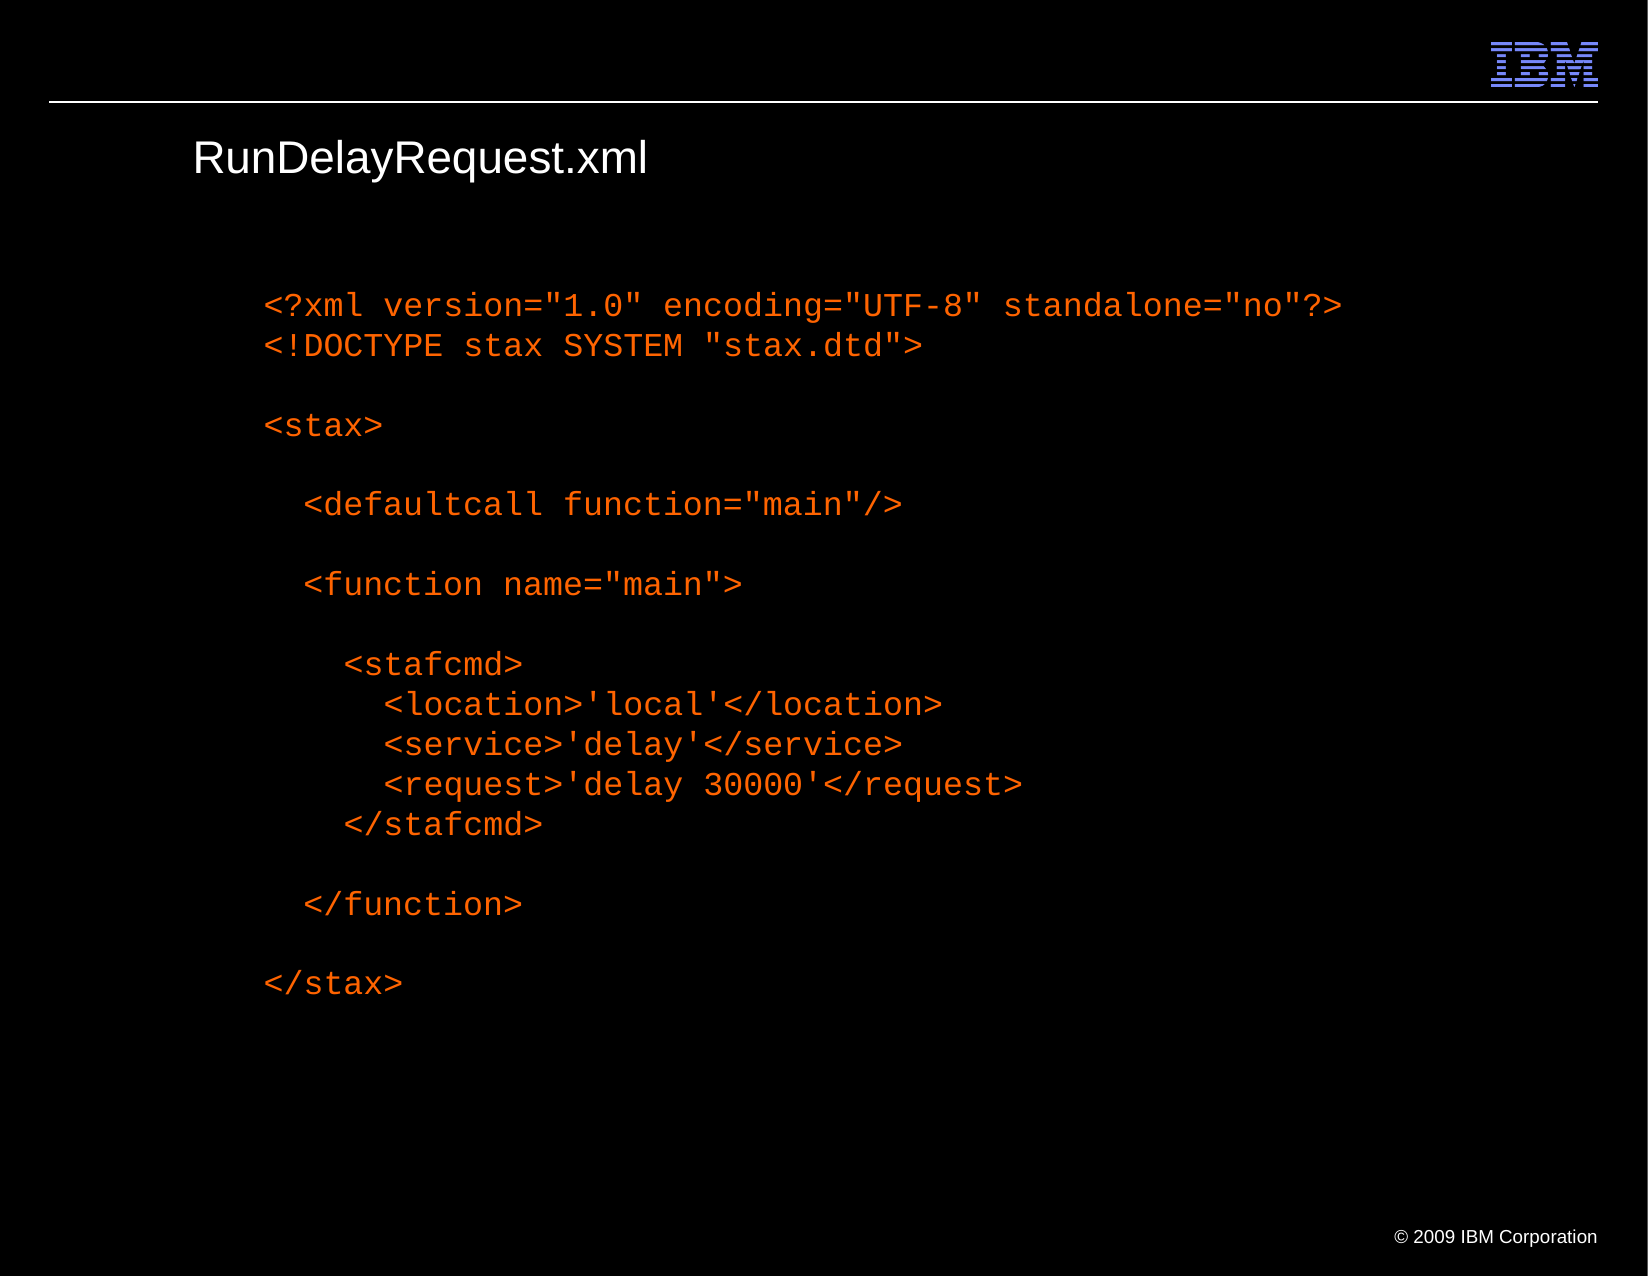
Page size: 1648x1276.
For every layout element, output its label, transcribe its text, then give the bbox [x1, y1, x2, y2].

title RunDelayRequest.xml [175, 125, 1648, 219]
text_box <?xml version="1.0" encoding="UTF-8" standalone="no"?> <!DOCTYPE stax SYSTEM "stax.dtd"> <stax> <defaultcall function="main"/> <function name="main"> <stafcmd> <location>'local'</location> <service>'delay'</service> <request>'delay 30000'</request> </stafcmd> </function> </stax> [248, 275, 1612, 1010]
picture [1491, 42, 1598, 87]
